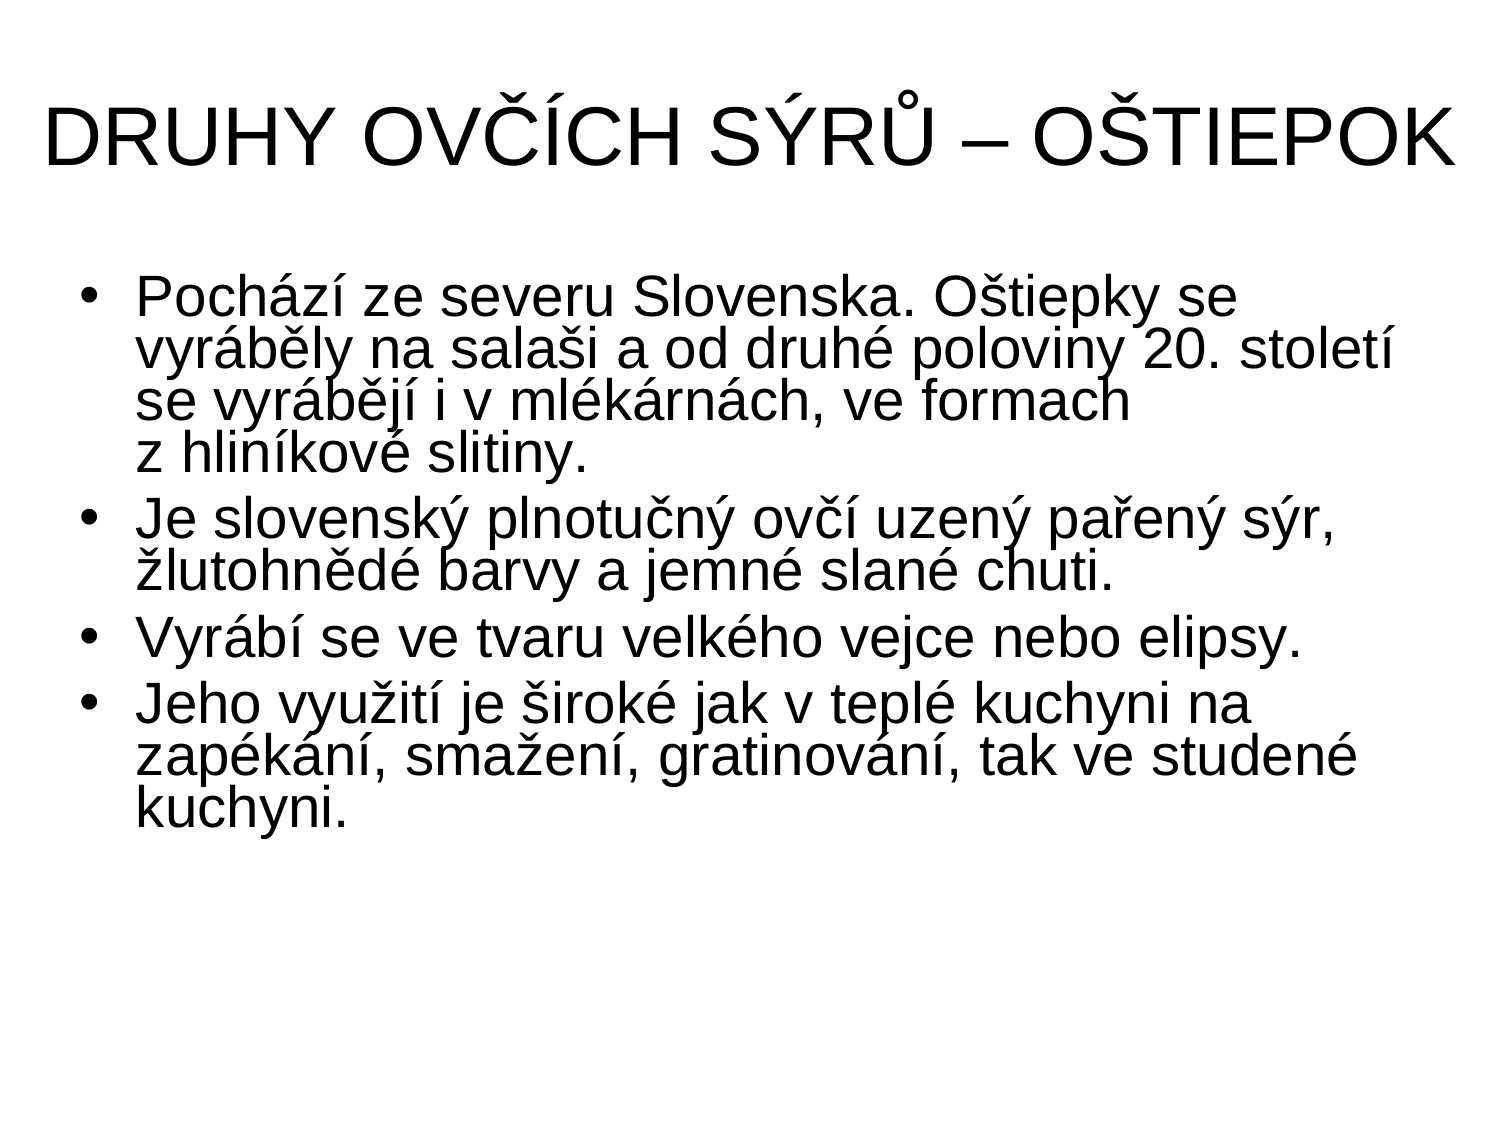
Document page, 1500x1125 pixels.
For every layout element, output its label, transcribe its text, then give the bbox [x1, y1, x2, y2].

title DRUHY OVČÍCH SÝRŮ – OŠTIEPOK [0, 42, 1500, 231]
list Pochází ze severu Slovenska. Oštiepky se vyráběly na salaši a od druhé poloviny 20. století se vyrábějí i v mlékárnách, ve formach z hliníkové slitiny. Je slovenský plnotučný ovčí uzený pařený sýr, žlutohnědé barvy a jemné slané chuti. Vyrábí se ve tvaru velkého vejce nebo elipsy. Jeho využití je široké jak v teplé kuchyni na zapékání, smažení, gratinování, tak ve studené kuchyni. [64, 267, 1436, 1035]
